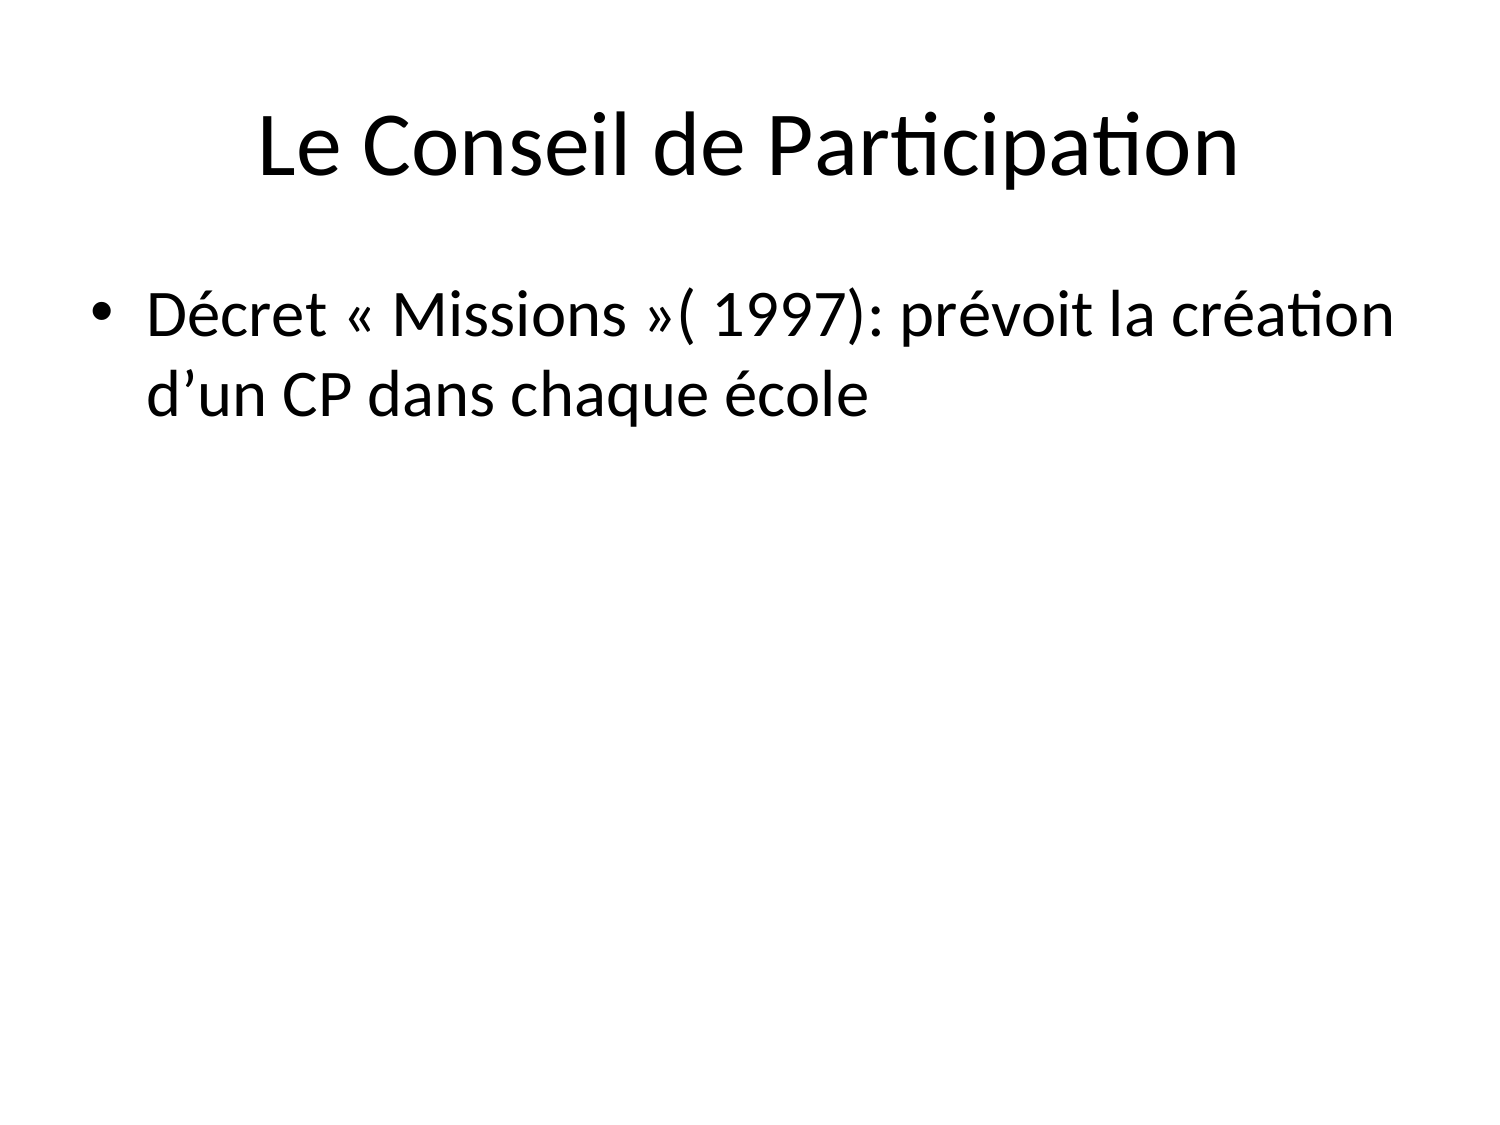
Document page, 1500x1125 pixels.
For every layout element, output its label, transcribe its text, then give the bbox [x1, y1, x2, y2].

list Décret « Missions »( 1997): prévoit la création d’un CP dans chaque école [75, 262, 1426, 1005]
title Le Conseil de Participation [75, 45, 1426, 233]
